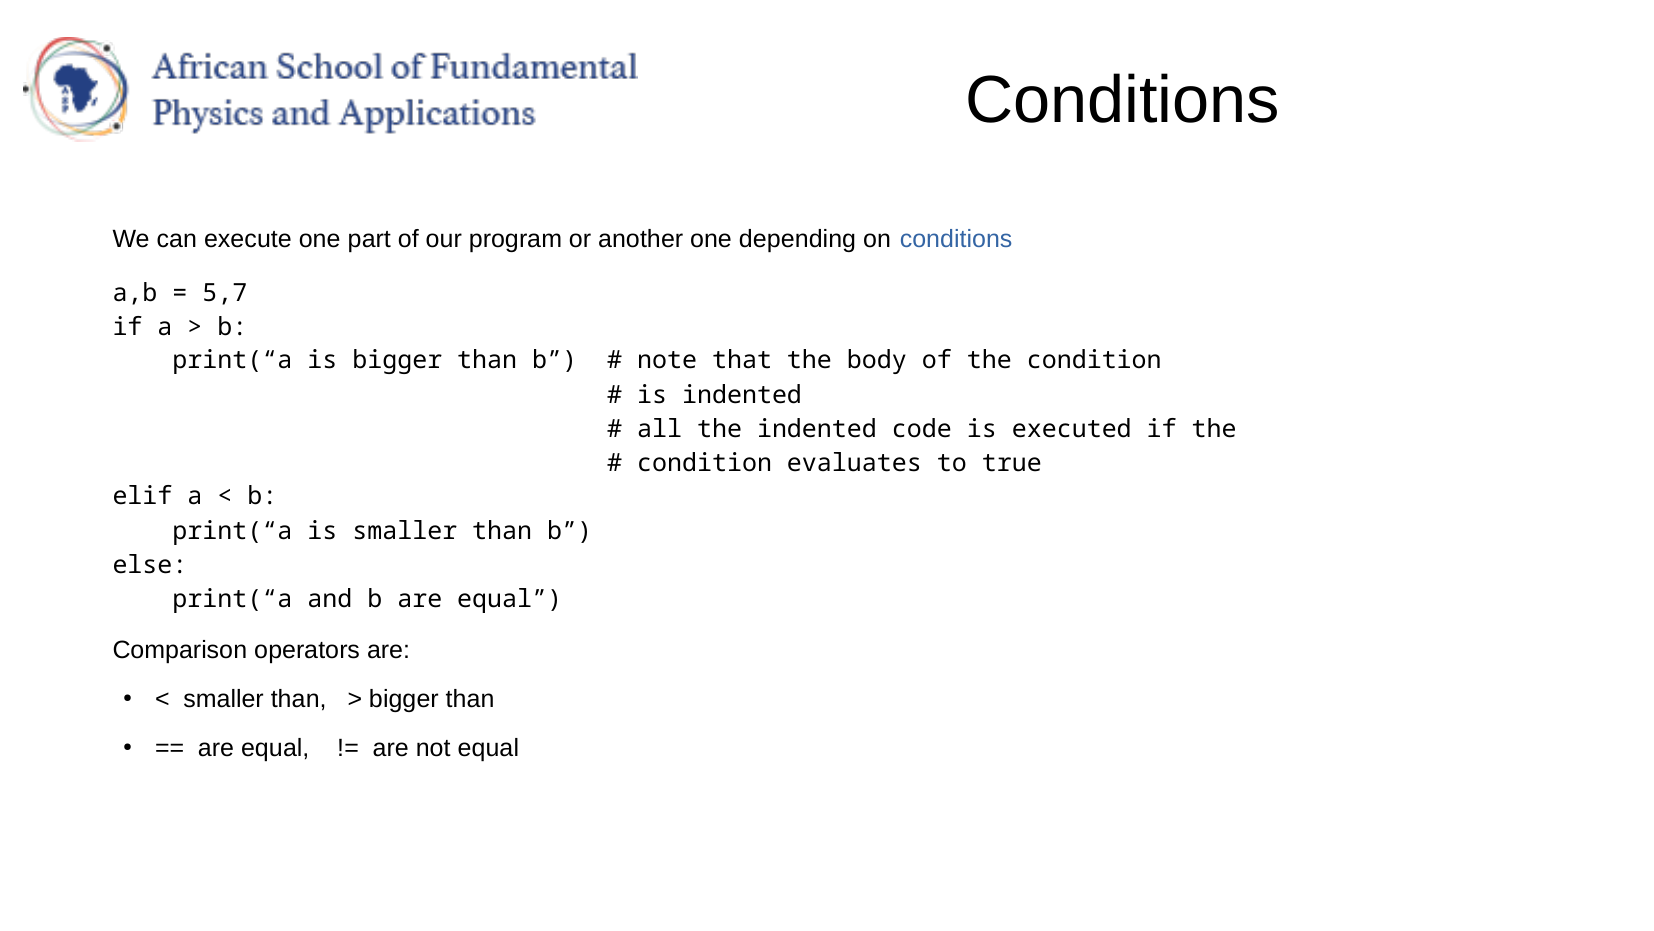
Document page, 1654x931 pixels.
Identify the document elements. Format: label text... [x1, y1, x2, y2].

list We can execute one part of our program or another one depending on conditions a,b = 5,7 if a > b: print(“a is bigger than b”) # note that the body of the condition # is indented # all the indented code is executed if the # condition evaluates to true elif a < b: print(“a is smaller than b”) else: print(“a and b are equal”) Comparison operators are: < smaller than, > bigger than == are equal, != are not equal [112, 225, 1601, 765]
picture [23, 37, 635, 142]
title Conditions [635, 21, 1610, 177]
